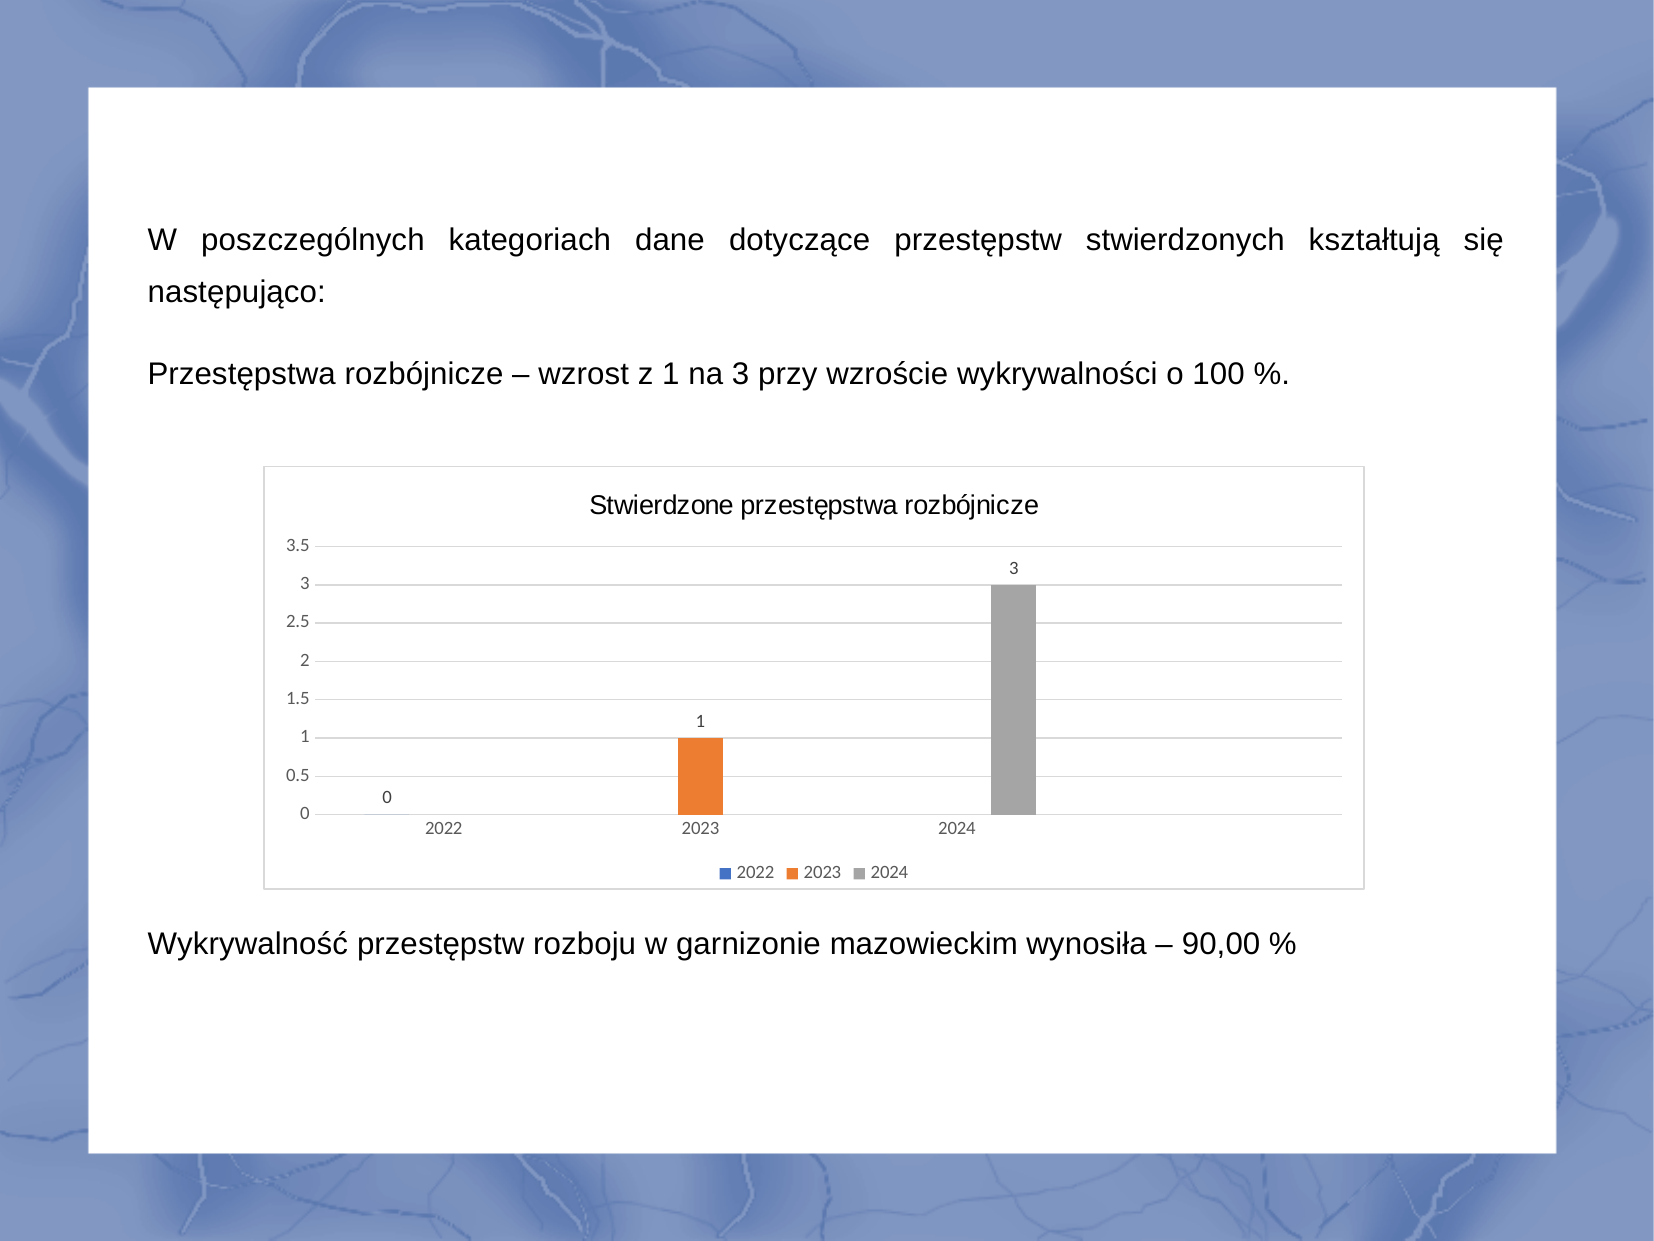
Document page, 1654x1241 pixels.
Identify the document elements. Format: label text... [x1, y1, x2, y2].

list W poszczególnych kategoriach dane dotyczące przestępstw stwierdzonych kształtują się następująco: Przestępstwa rozbójnicze – wzrost z 1 na 3 przy wzroście wykrywalności o 100 %. Wykrywalność przestępstw rozboju w garnizonie mazowieckim wynosiła – 90,00 % [147, 205, 1506, 1014]
picture [0, 0, 1654, 1241]
chart [263, 465, 1365, 890]
